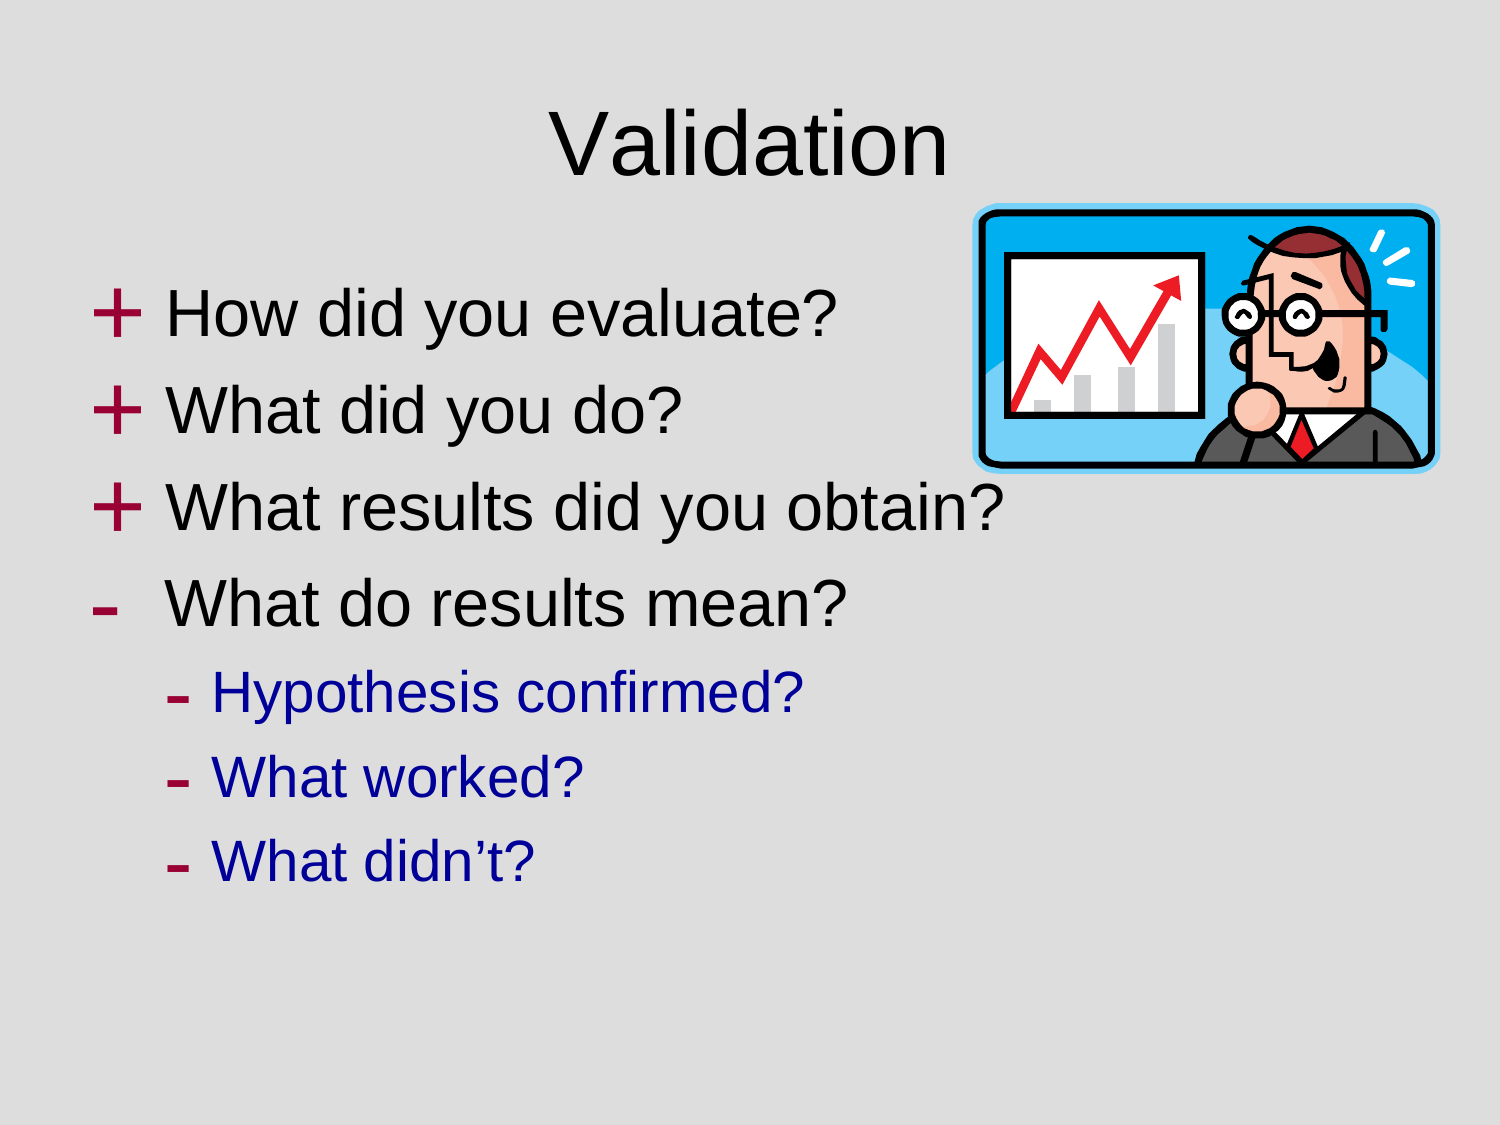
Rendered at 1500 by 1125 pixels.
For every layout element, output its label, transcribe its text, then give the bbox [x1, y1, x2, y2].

list How did you evaluate? What did you do? What results did you obtain? What do results mean? Hypothesis confirmed? What worked? What didn’t? [75, 262, 1426, 1125]
title Validation [75, 45, 1426, 233]
picture [972, 203, 1441, 474]
